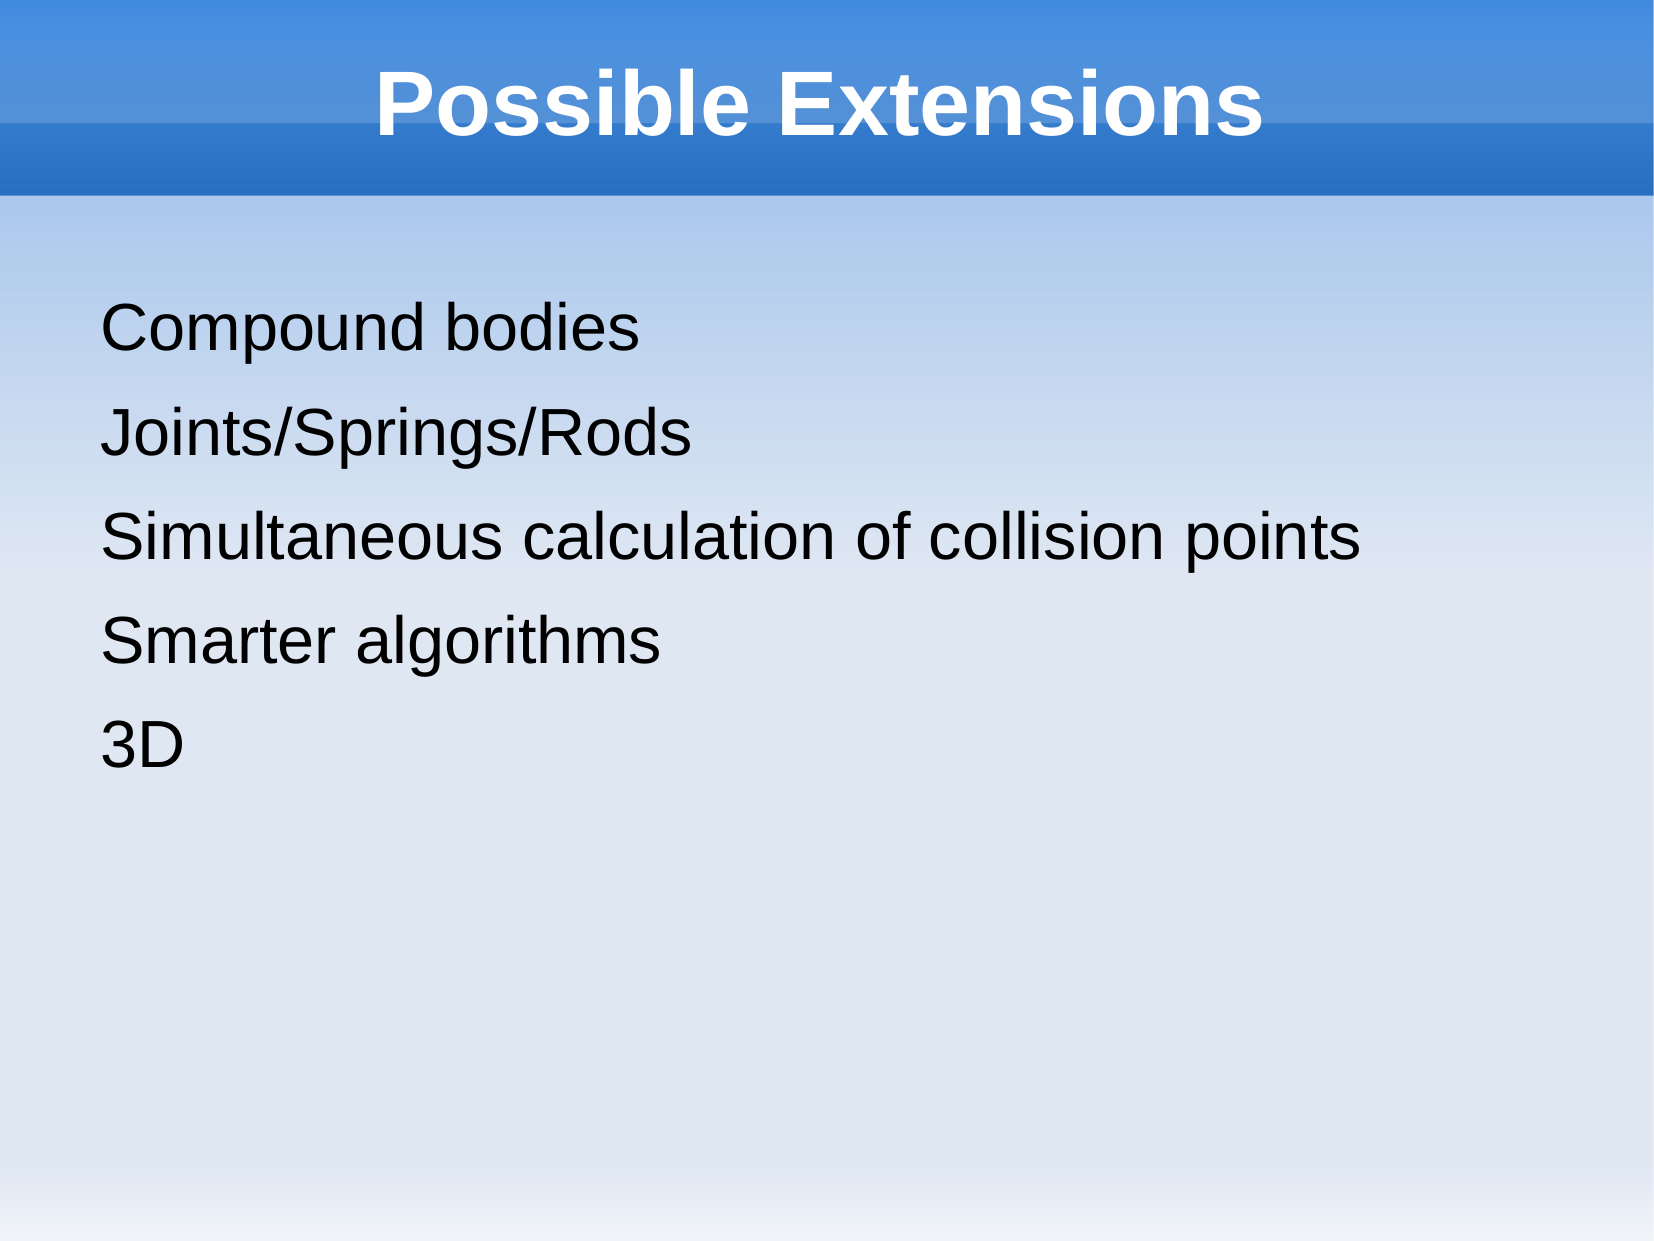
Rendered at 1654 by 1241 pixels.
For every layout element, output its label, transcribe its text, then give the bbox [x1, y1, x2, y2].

list Compound bodies Joints/Springs/Rods Simultaneous calculation of collision points Smarter algorithms 3D [82, 290, 1571, 1094]
picture [0, 0, 1654, 1241]
title Possible Extensions [76, 7, 1565, 200]
